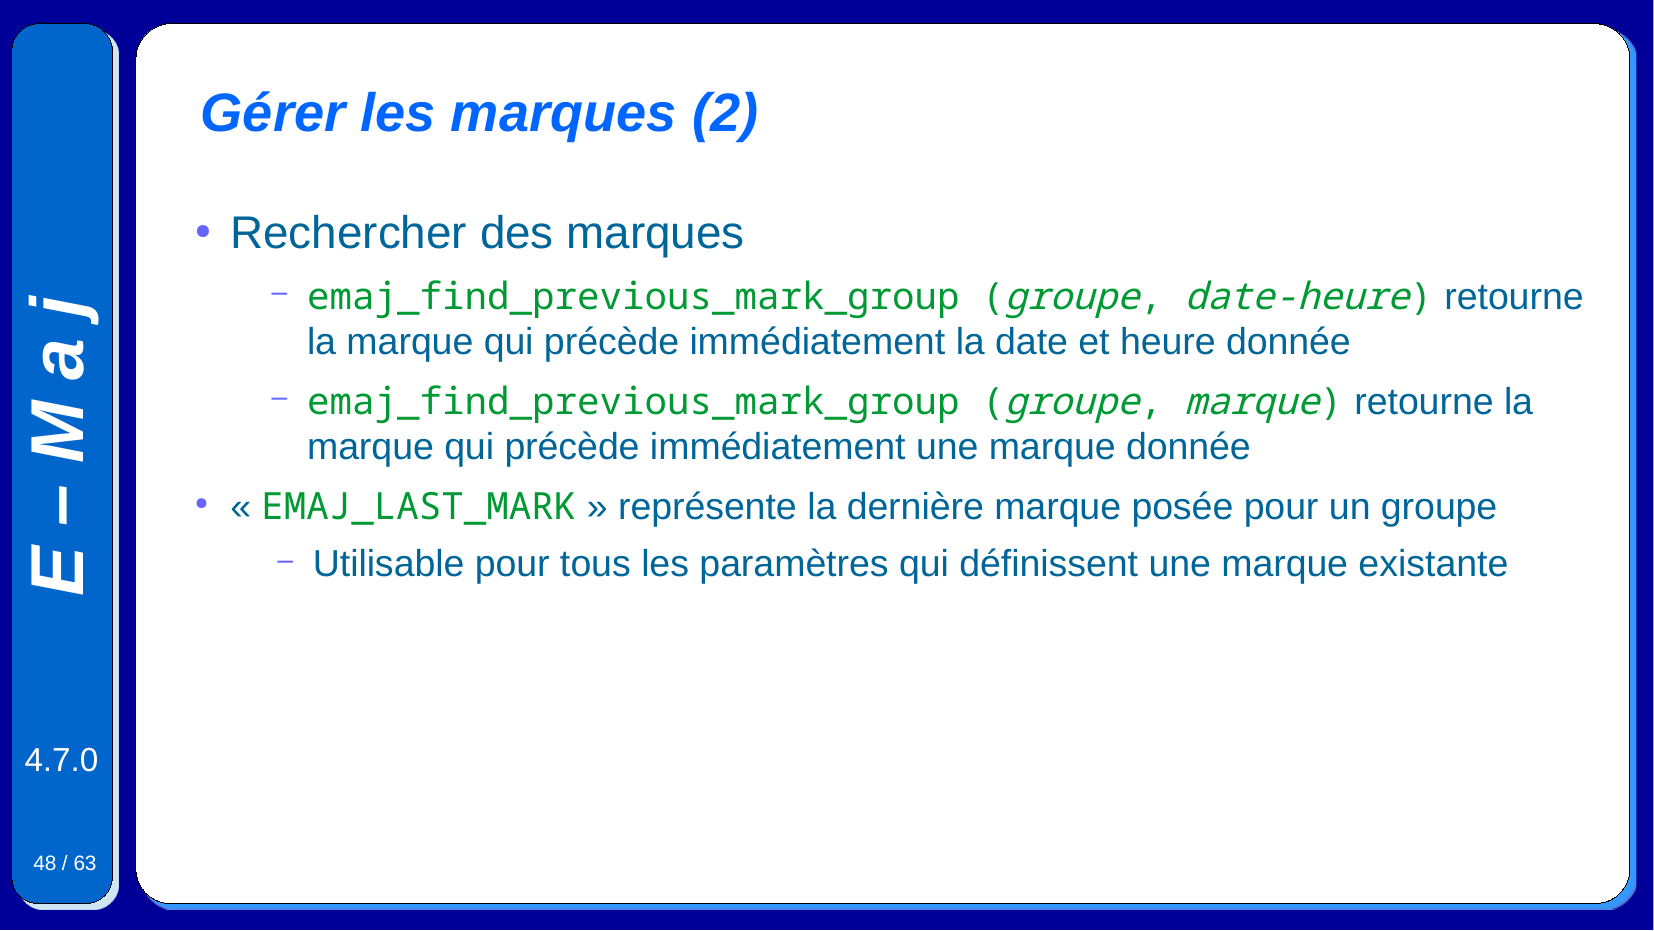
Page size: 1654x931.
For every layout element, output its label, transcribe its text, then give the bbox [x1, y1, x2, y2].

list Rechercher des marques emaj_find_previous_mark_group (groupe, date-heure) retourne la marque qui précède immédiatement la date et heure donnée emaj_find_previous_mark_group (groupe, marque) retourne la marque qui précède immédiatement une marque donnée « EMAJ_LAST_MARK » représente la dernière marque posée pour un groupe Utilisable pour tous les paramètres qui définissent une marque existante [177, 206, 1587, 827]
title Gérer les marques (2) [200, 34, 1575, 191]
